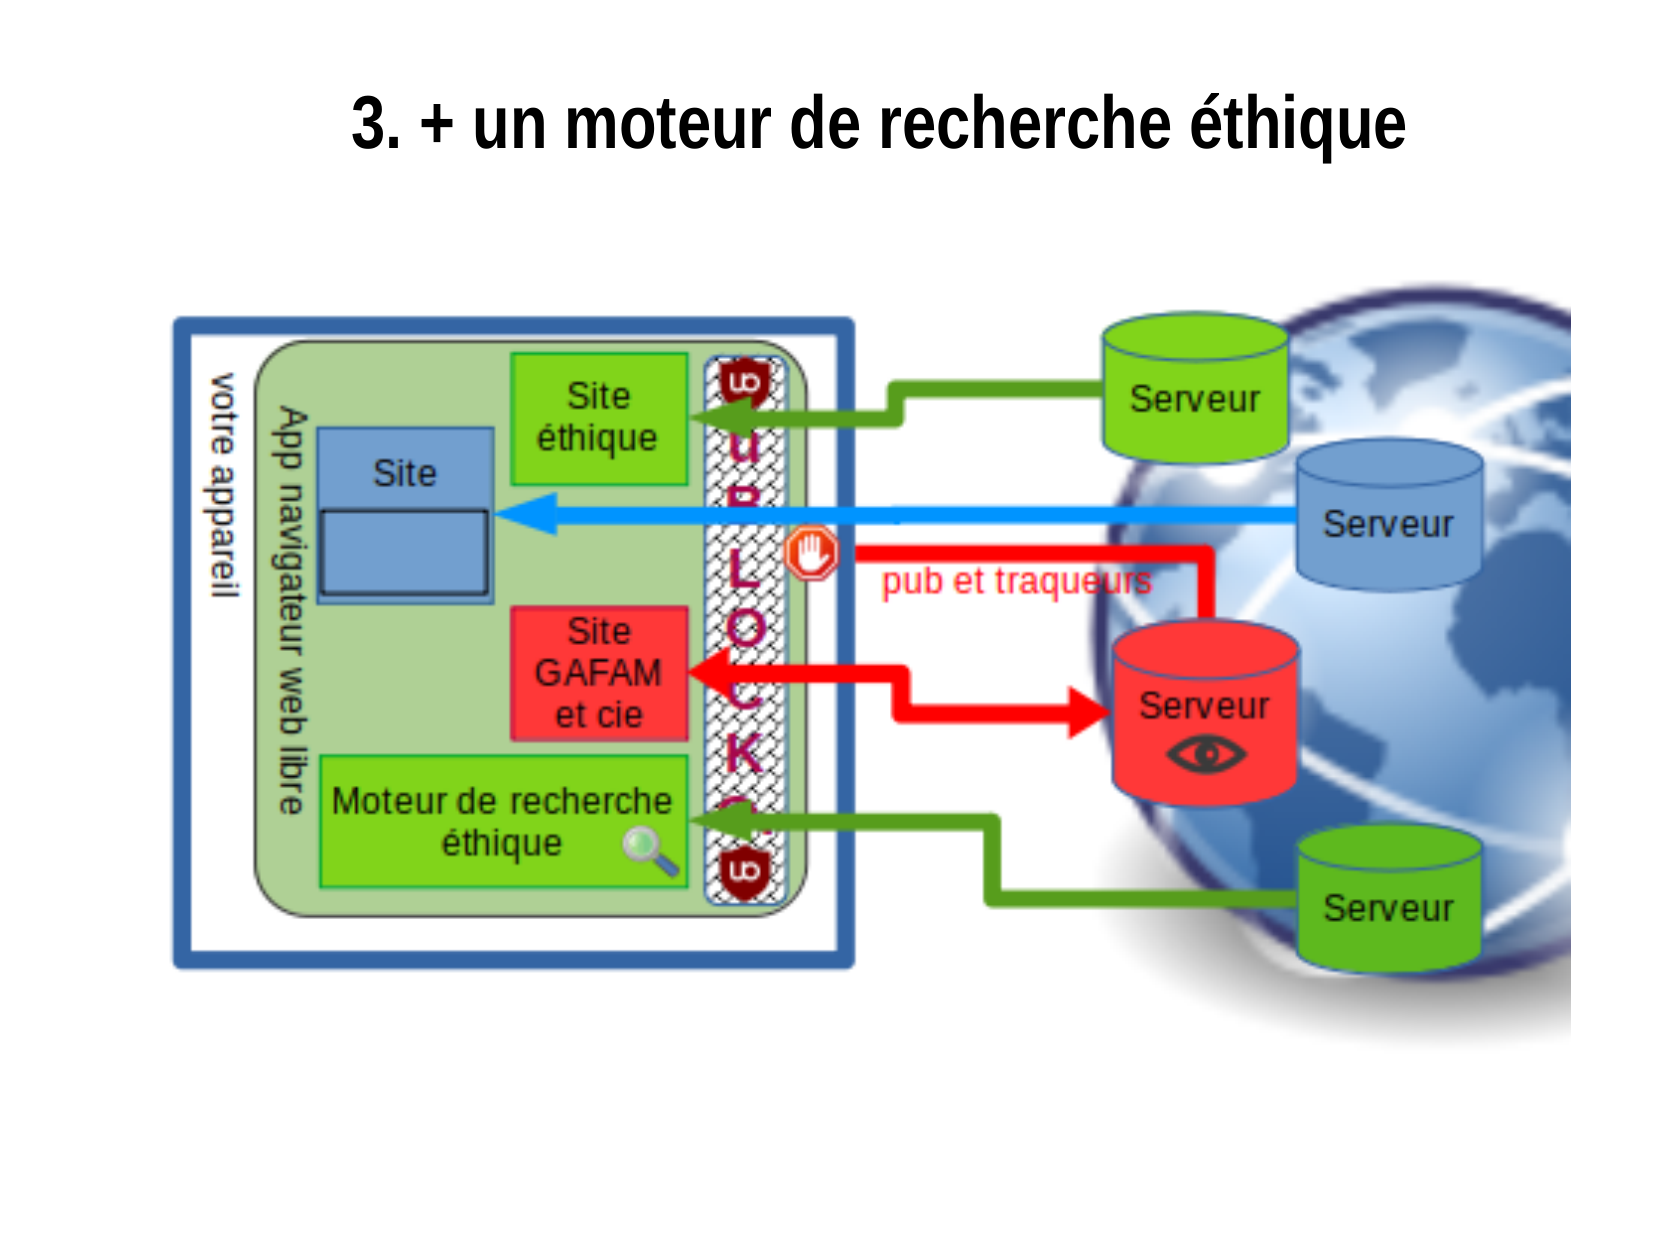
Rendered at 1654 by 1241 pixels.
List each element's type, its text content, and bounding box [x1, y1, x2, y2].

title 3. + un moteur de recherche éthique [188, 47, 1571, 196]
picture [82, 225, 1571, 1062]
